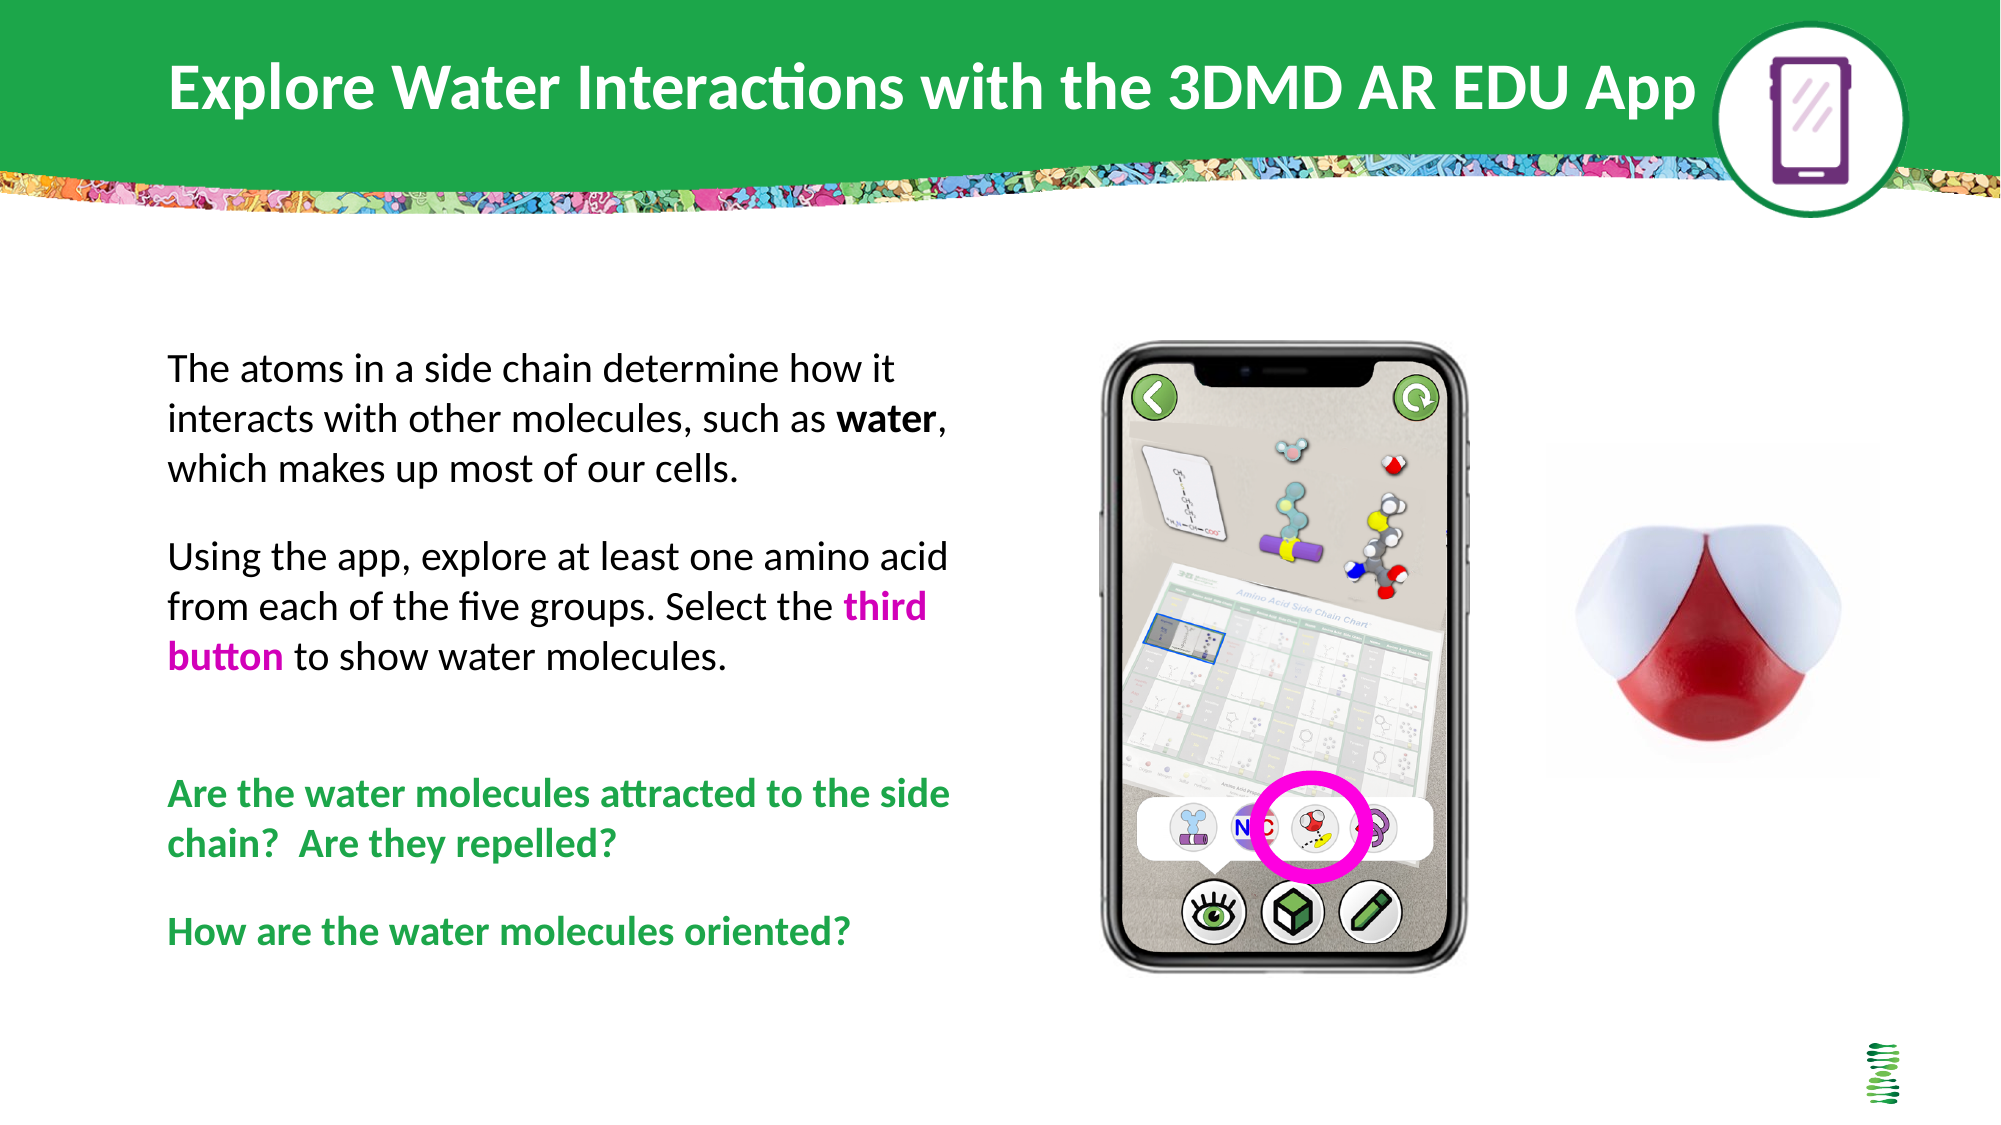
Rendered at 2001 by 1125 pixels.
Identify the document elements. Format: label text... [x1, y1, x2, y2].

text_box The atoms in a side chain determine how it interacts with other molecules, such as water, which makes up most of our cells. Using the app, explore at least one amino acid from each of the five groups. Select the third button to show water molecules. Are the water molecules attracted to the side chain? Are they repelled? How are the water molecules oriented? [152, 333, 985, 962]
picture [0, 0, 2001, 1125]
text_box Explore Water Interactions with the 3DMD AR EDU App [153, 1, 1954, 165]
